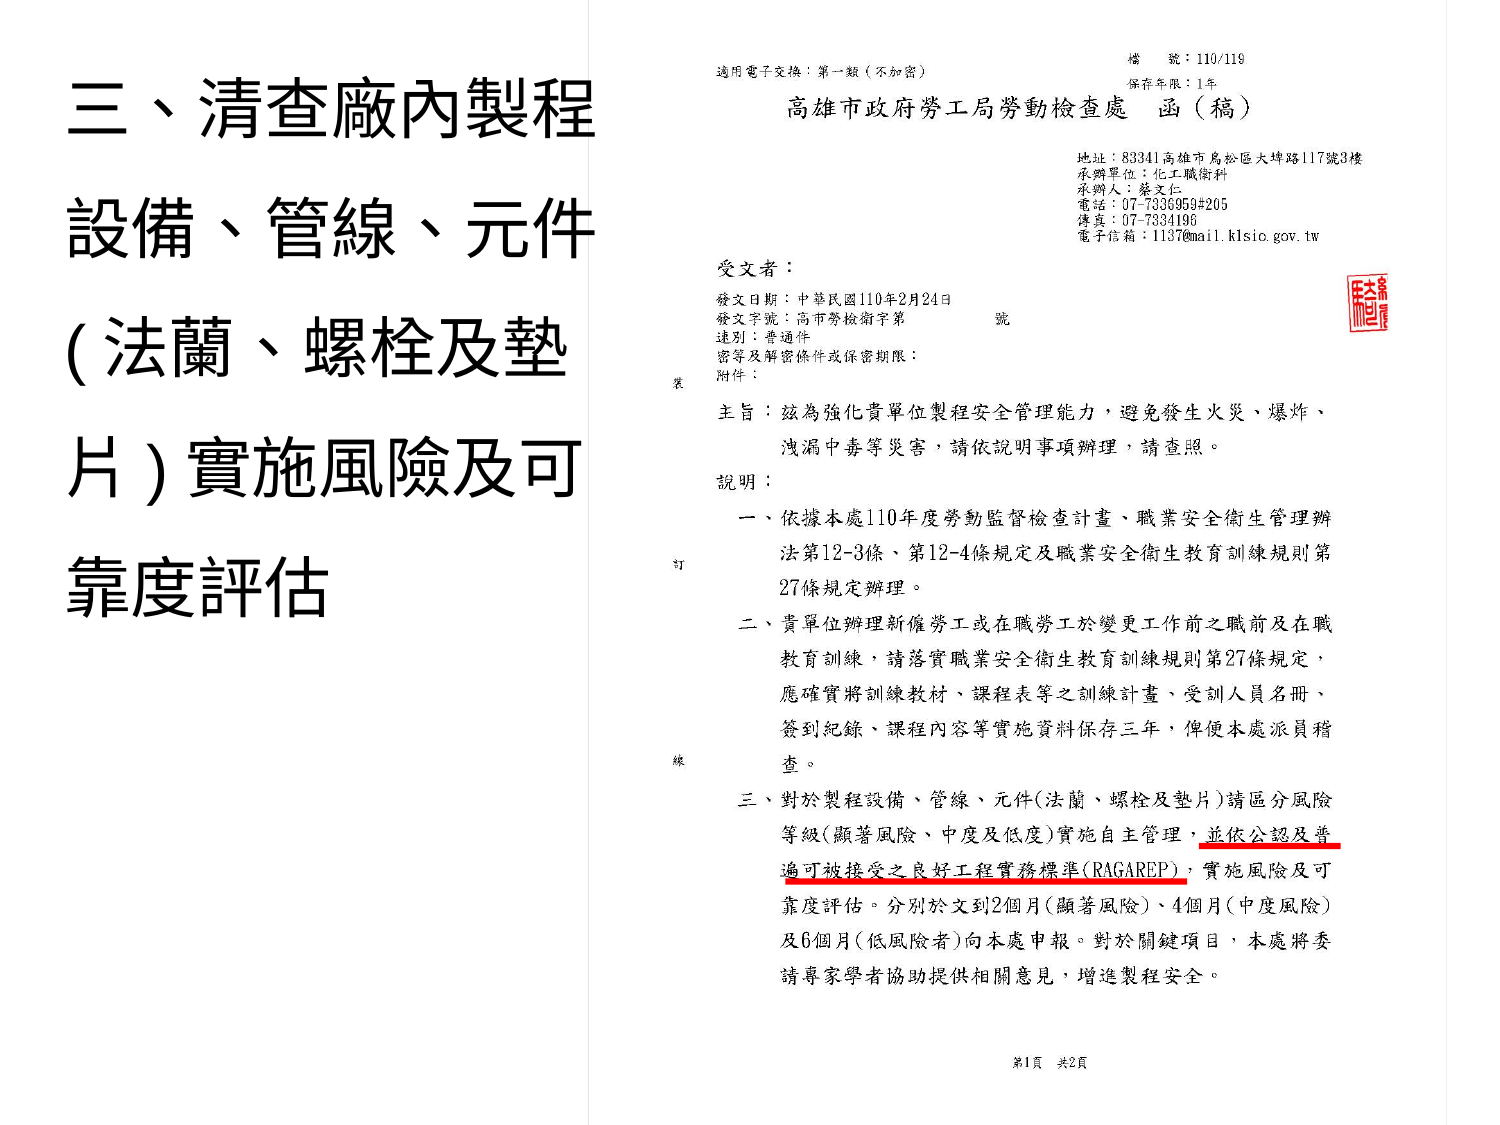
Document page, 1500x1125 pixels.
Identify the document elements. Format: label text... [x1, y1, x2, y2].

text_box 三、清查廠內製程設備、管線、元件(法蘭、螺栓及墊片)實施風險及可靠度評估 [49, 19, 621, 754]
picture [620, 0, 1416, 1125]
